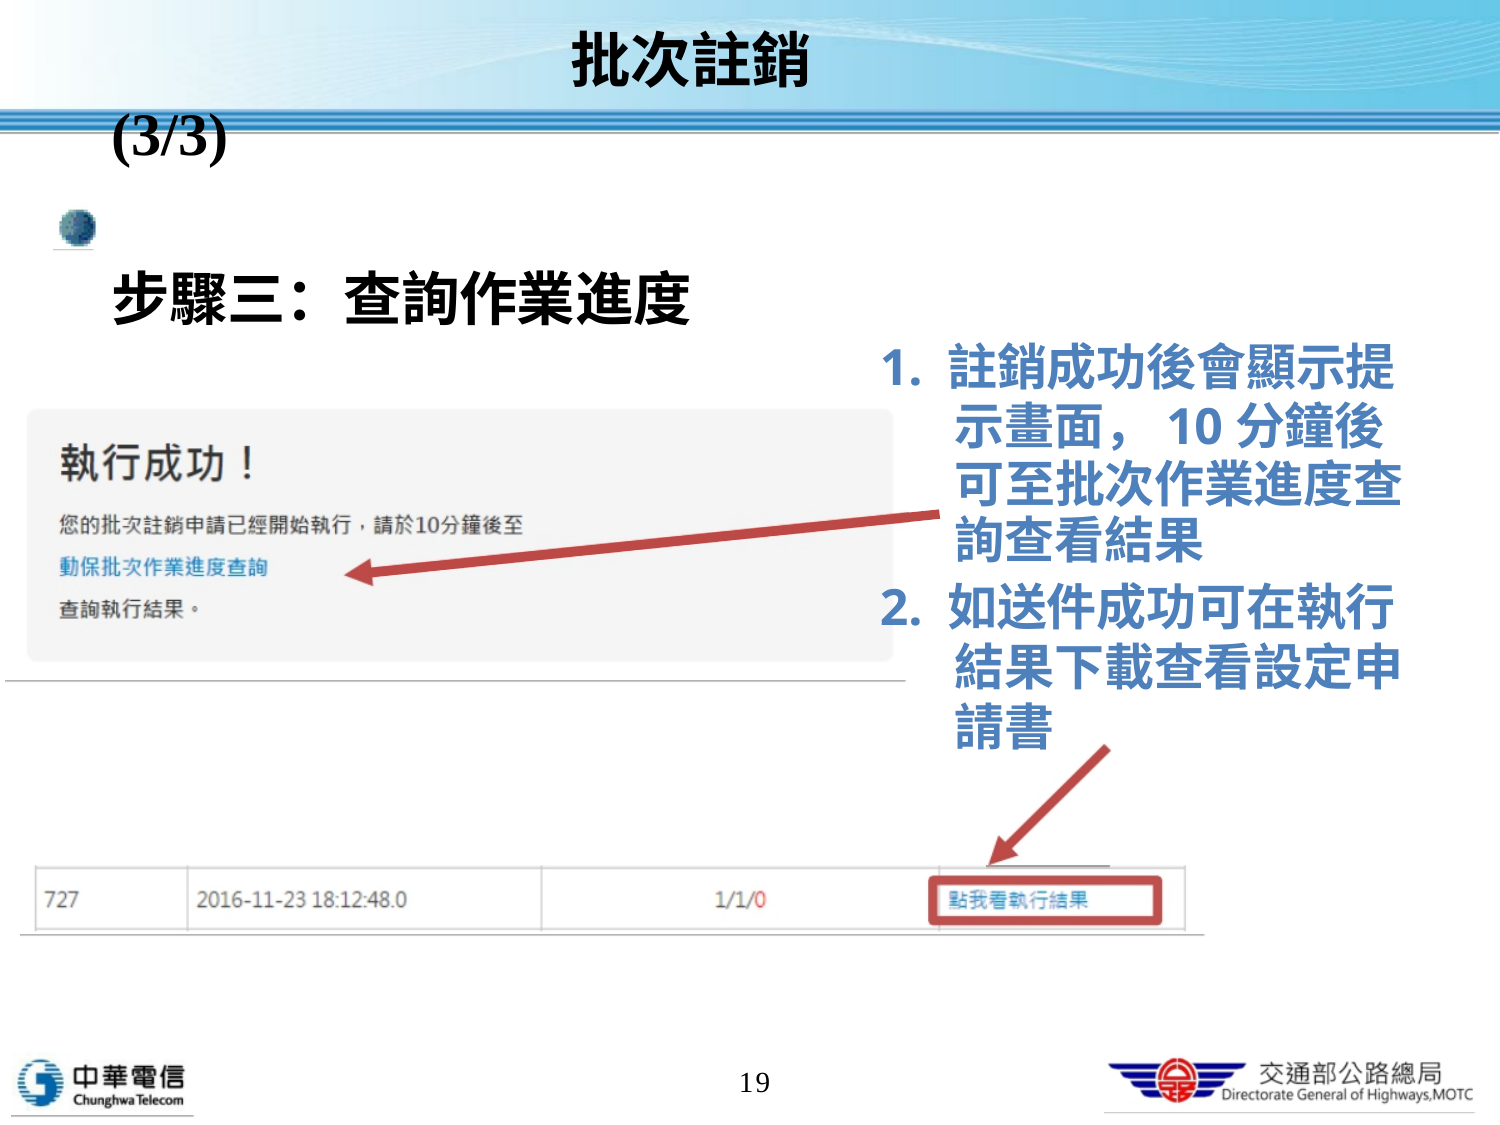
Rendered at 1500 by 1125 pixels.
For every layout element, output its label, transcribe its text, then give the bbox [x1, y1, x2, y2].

text_box [366, 509, 941, 578]
text_box 示畫面，10分鐘後可至批次作業進度查詢查看結果 [954, 399, 1408, 572]
picture [1104, 1051, 1478, 1112]
picture [5, 391, 909, 681]
picture [11, 1051, 197, 1116]
text_box 19 [738, 1059, 794, 1099]
picture [20, 756, 1206, 934]
text_box 結果下載查看設定申 請書 [954, 635, 1408, 756]
picture [53, 201, 97, 249]
text_box 批次註銷(3/3) 步驟三：查詢作業進度 [111, 22, 933, 260]
text_box 2. 如送件成功可在執行 [879, 575, 1426, 636]
picture [0, 0, 1500, 132]
text_box 1. 註銷成功後會顯示提 [879, 335, 1426, 396]
